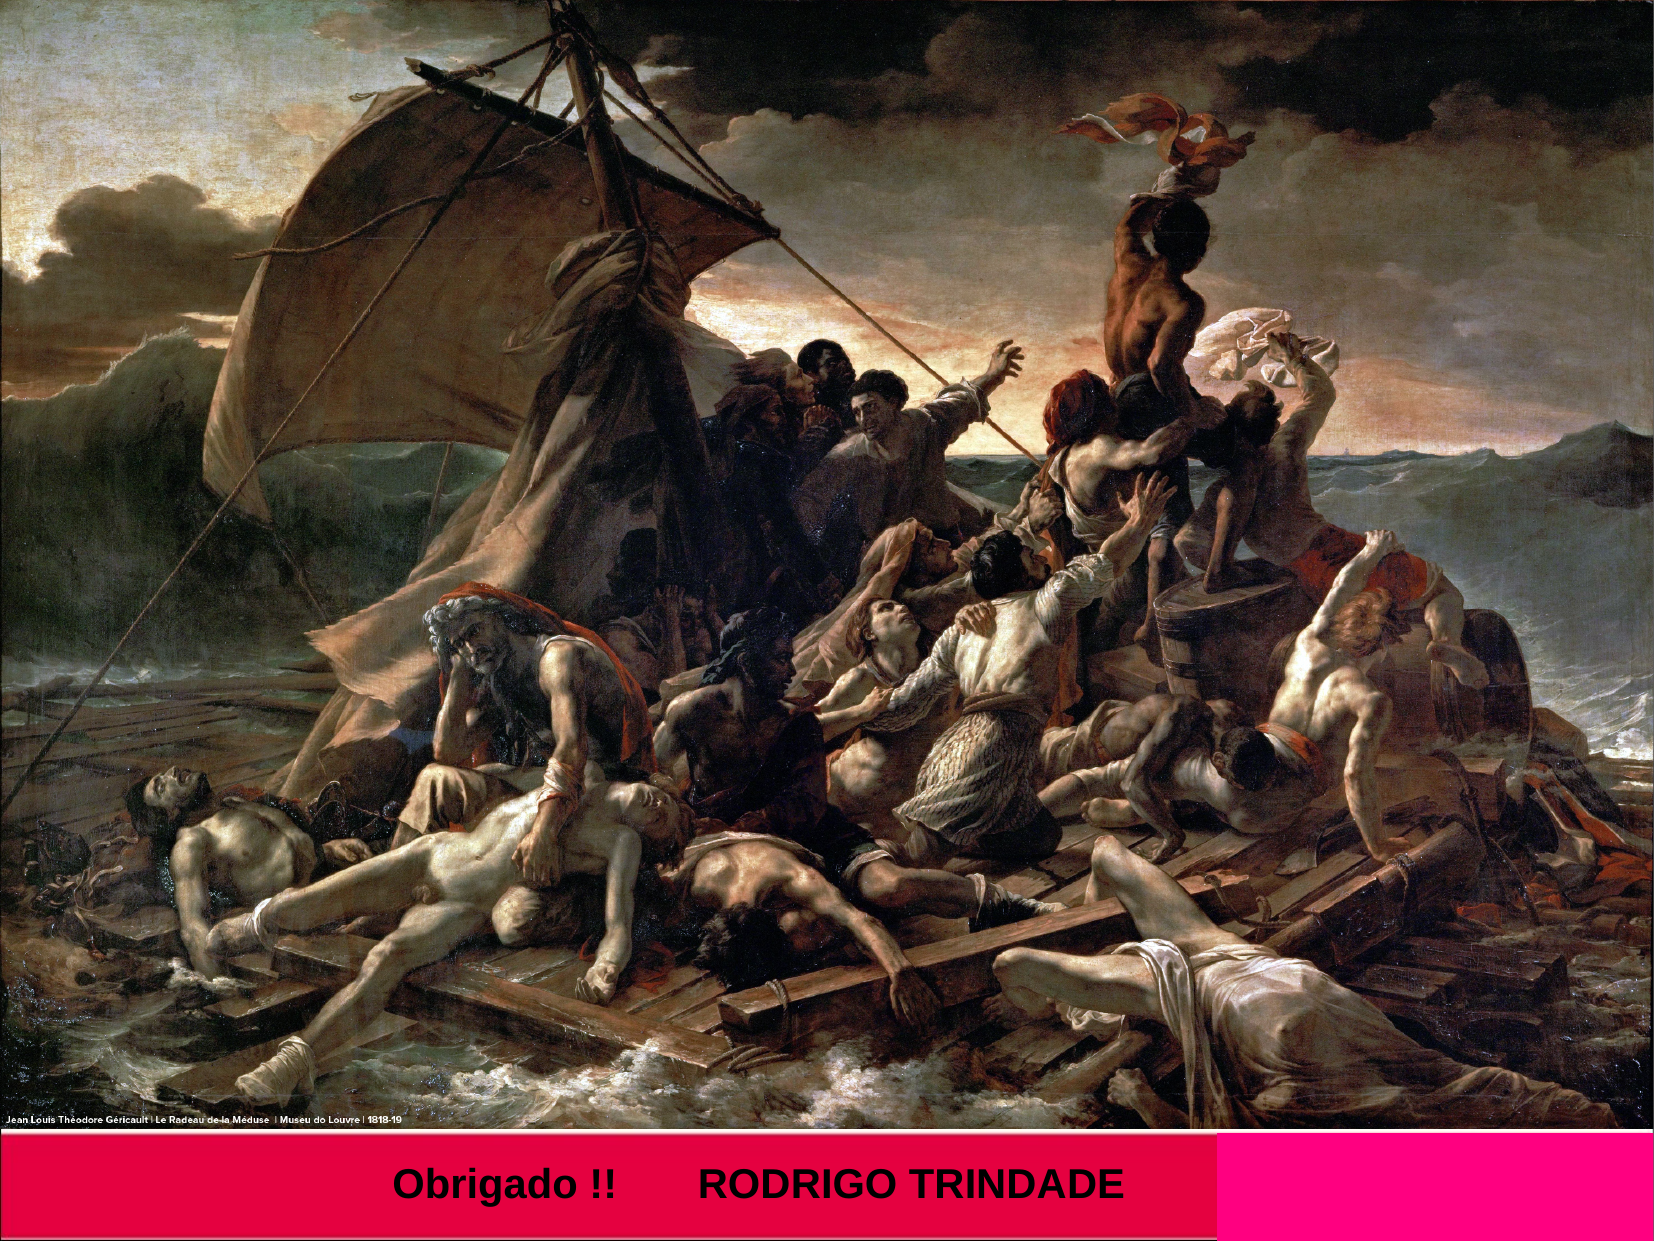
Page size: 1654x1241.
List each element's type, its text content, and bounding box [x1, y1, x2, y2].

text_box Obrigado !! RODRIGO TRINDADE [377, 1151, 1394, 1214]
picture [0, 0, 1654, 1241]
